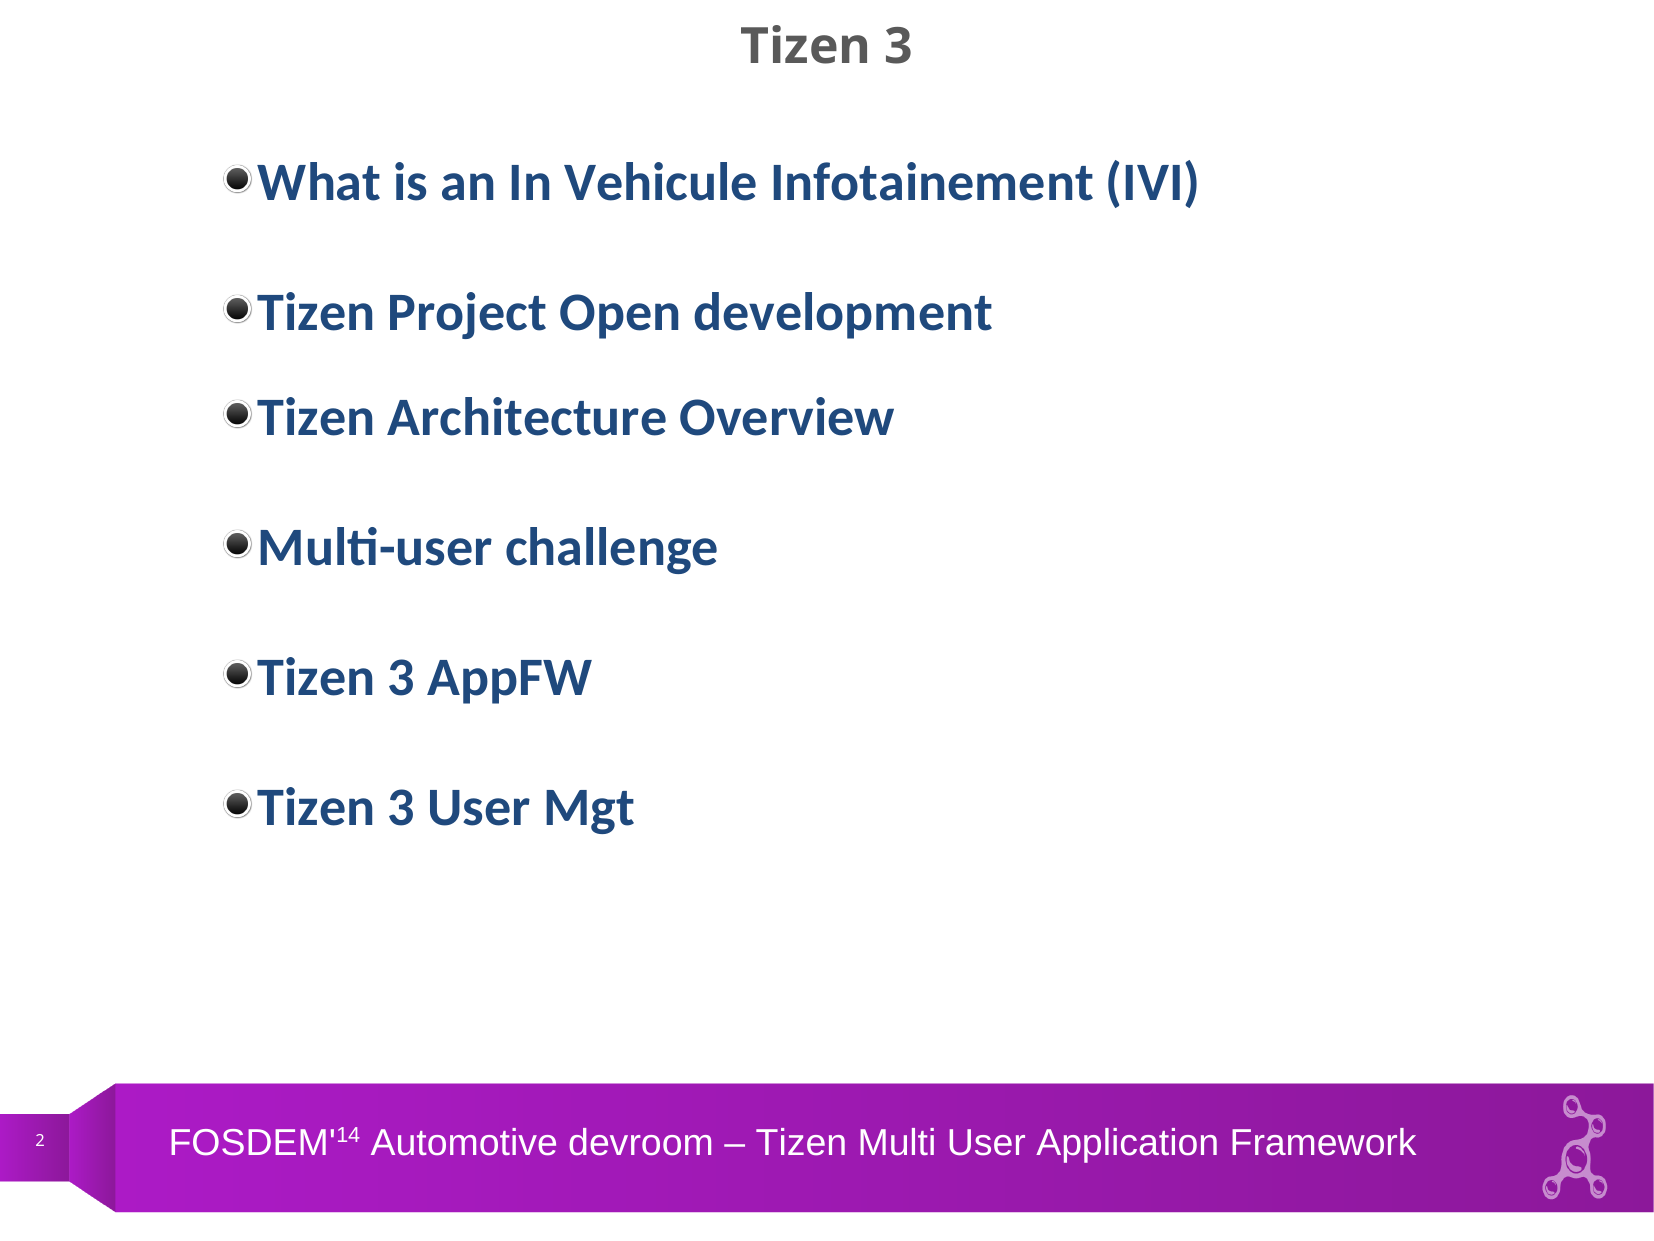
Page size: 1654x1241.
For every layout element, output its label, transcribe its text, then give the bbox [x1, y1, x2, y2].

text_box Tizen 3 [0, 0, 1654, 104]
text_box What is an In Vehicule Infotainement (IVI) Tizen Project Open development Tizen Architecture Overview Multi-user challenge Tizen 3 AppFW Tizen 3 User Mgt [22, 139, 1540, 1071]
picture [0, 104, 1654, 1241]
